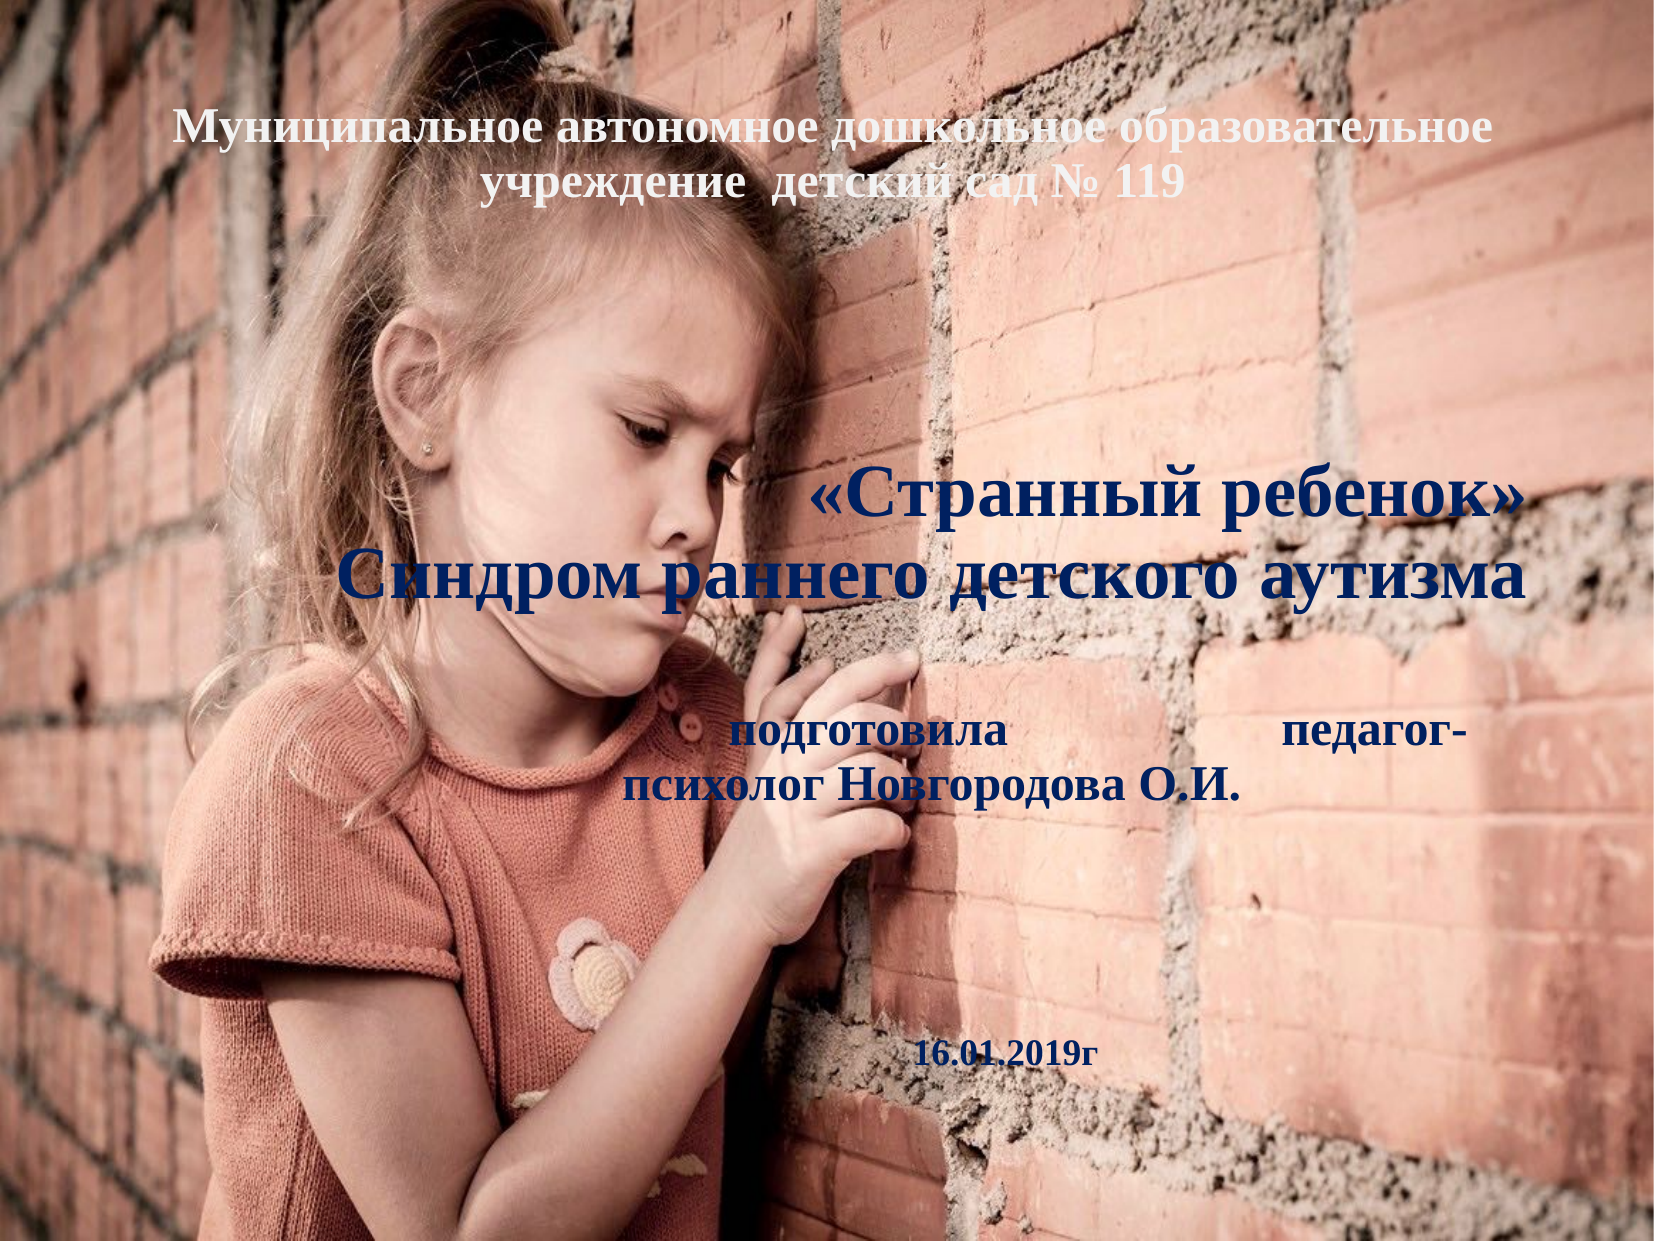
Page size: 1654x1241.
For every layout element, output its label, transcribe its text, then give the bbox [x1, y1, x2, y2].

title Муниципальное автономное дошкольное образовательное учреждение детский сад № 119 [82, 56, 1583, 249]
subtitle «Странный ребенок» Синдром раннего детского аутизма подготовила педагог-психолог Новгородова О.И. 16.01.2019г [318, 419, 1560, 1117]
picture [0, 0, 1654, 1241]
